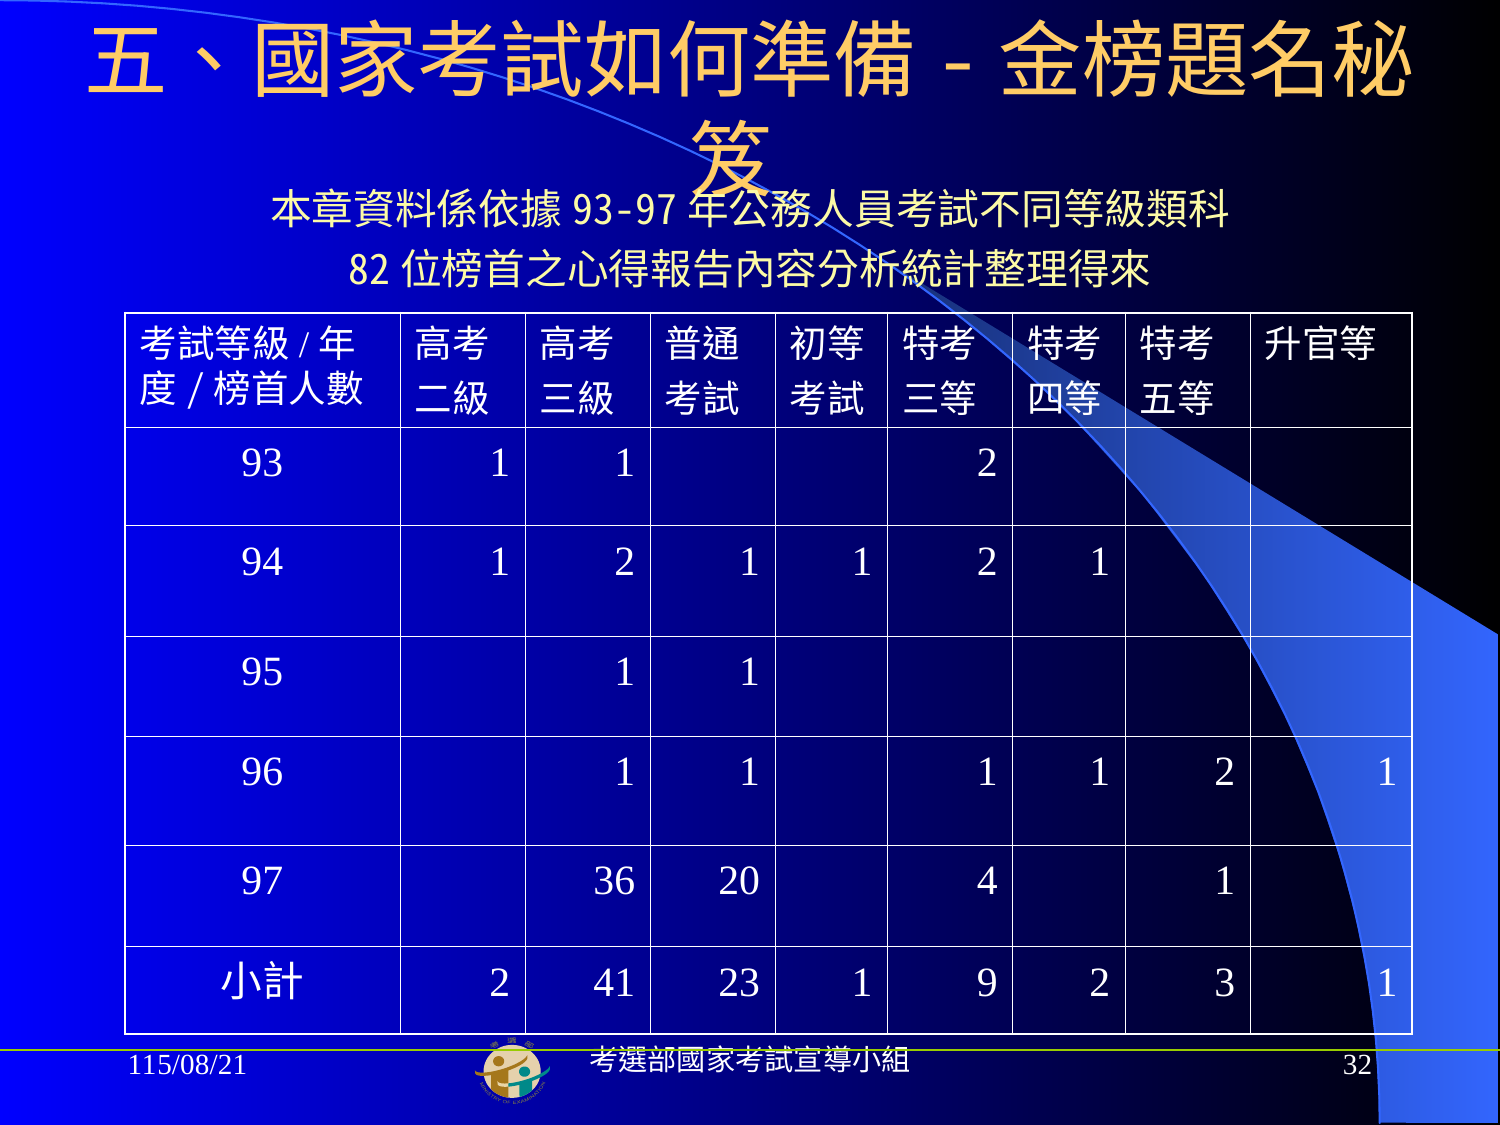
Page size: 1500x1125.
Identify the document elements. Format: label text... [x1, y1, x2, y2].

table_header 升官等 [1251, 314, 1411, 427]
table_cell 1 [1013, 737, 1125, 845]
table_cell 1 [1251, 737, 1411, 845]
table_header 特考 四等 [1013, 314, 1125, 427]
table_cell 95 [126, 637, 400, 736]
table_cell [401, 637, 525, 736]
table_cell 1 [776, 947, 887, 1033]
table_cell 1 [526, 737, 650, 845]
table_cell [651, 428, 775, 525]
table_header 特考 五等 [1126, 314, 1250, 427]
table_cell [1013, 846, 1125, 946]
table_cell 1 [401, 428, 525, 525]
table_cell [776, 428, 887, 525]
table_cell [1126, 428, 1250, 525]
table_header 特考 三等 [888, 314, 1012, 427]
table_cell 4 [888, 846, 1012, 946]
table_cell 2 [888, 526, 1012, 636]
table_cell 97 [126, 846, 400, 946]
table_cell [1013, 637, 1125, 736]
table_header 考試等級/年度/榜首人數 [126, 314, 400, 427]
table_cell [888, 637, 1012, 736]
table_cell 1 [1013, 526, 1125, 636]
table_cell [401, 846, 525, 946]
table_cell 1 [526, 428, 650, 525]
table_cell [1013, 428, 1125, 525]
table_cell [776, 637, 887, 736]
list 本章資料係依據93-97年公務人員考試不同等級類科 82位榜首之心得報告內容分析統計整理得來 [37, 174, 1463, 913]
table_cell 1 [776, 526, 887, 636]
table_cell 小計 [126, 947, 400, 1033]
table_cell [1251, 637, 1411, 736]
table_cell 2 [1126, 737, 1250, 845]
table_cell [1126, 637, 1250, 736]
table_cell 2 [1013, 947, 1125, 1033]
table_cell 2 [888, 428, 1012, 525]
table_cell 2 [526, 526, 650, 636]
table_cell [776, 846, 887, 946]
table_header 普通 考試 [651, 314, 775, 427]
table_cell 94 [126, 526, 400, 636]
table_cell 23 [651, 947, 775, 1033]
table_cell 1 [526, 637, 650, 736]
table_cell 1 [888, 737, 1012, 845]
table_header 高考 二級 [401, 314, 525, 427]
title 五、國家考試如何準備-金榜題名秘笈 [37, 49, 1463, 166]
table_cell 36 [526, 846, 650, 946]
table_header 初等 考試 [776, 314, 887, 427]
table_cell 1 [651, 637, 775, 736]
table_cell 9 [888, 947, 1012, 1033]
table_cell 41 [526, 947, 650, 1033]
table_cell 1 [1251, 947, 1411, 1033]
table_cell 96 [126, 737, 400, 845]
table_cell [776, 737, 887, 845]
table_cell 1 [1126, 846, 1250, 946]
table_cell 93 [126, 428, 400, 525]
table_cell [401, 737, 525, 845]
table_cell [1251, 428, 1411, 525]
table_header 高考 三級 [526, 314, 650, 427]
table_cell 1 [651, 737, 775, 845]
table_cell 20 [651, 846, 775, 946]
table_cell 1 [401, 526, 525, 636]
table_cell 2 [401, 947, 525, 1033]
table_cell 3 [1126, 947, 1250, 1033]
table_cell [1251, 846, 1411, 946]
table_cell 1 [651, 526, 775, 636]
table_cell [1126, 526, 1250, 636]
table_cell [1251, 526, 1411, 636]
